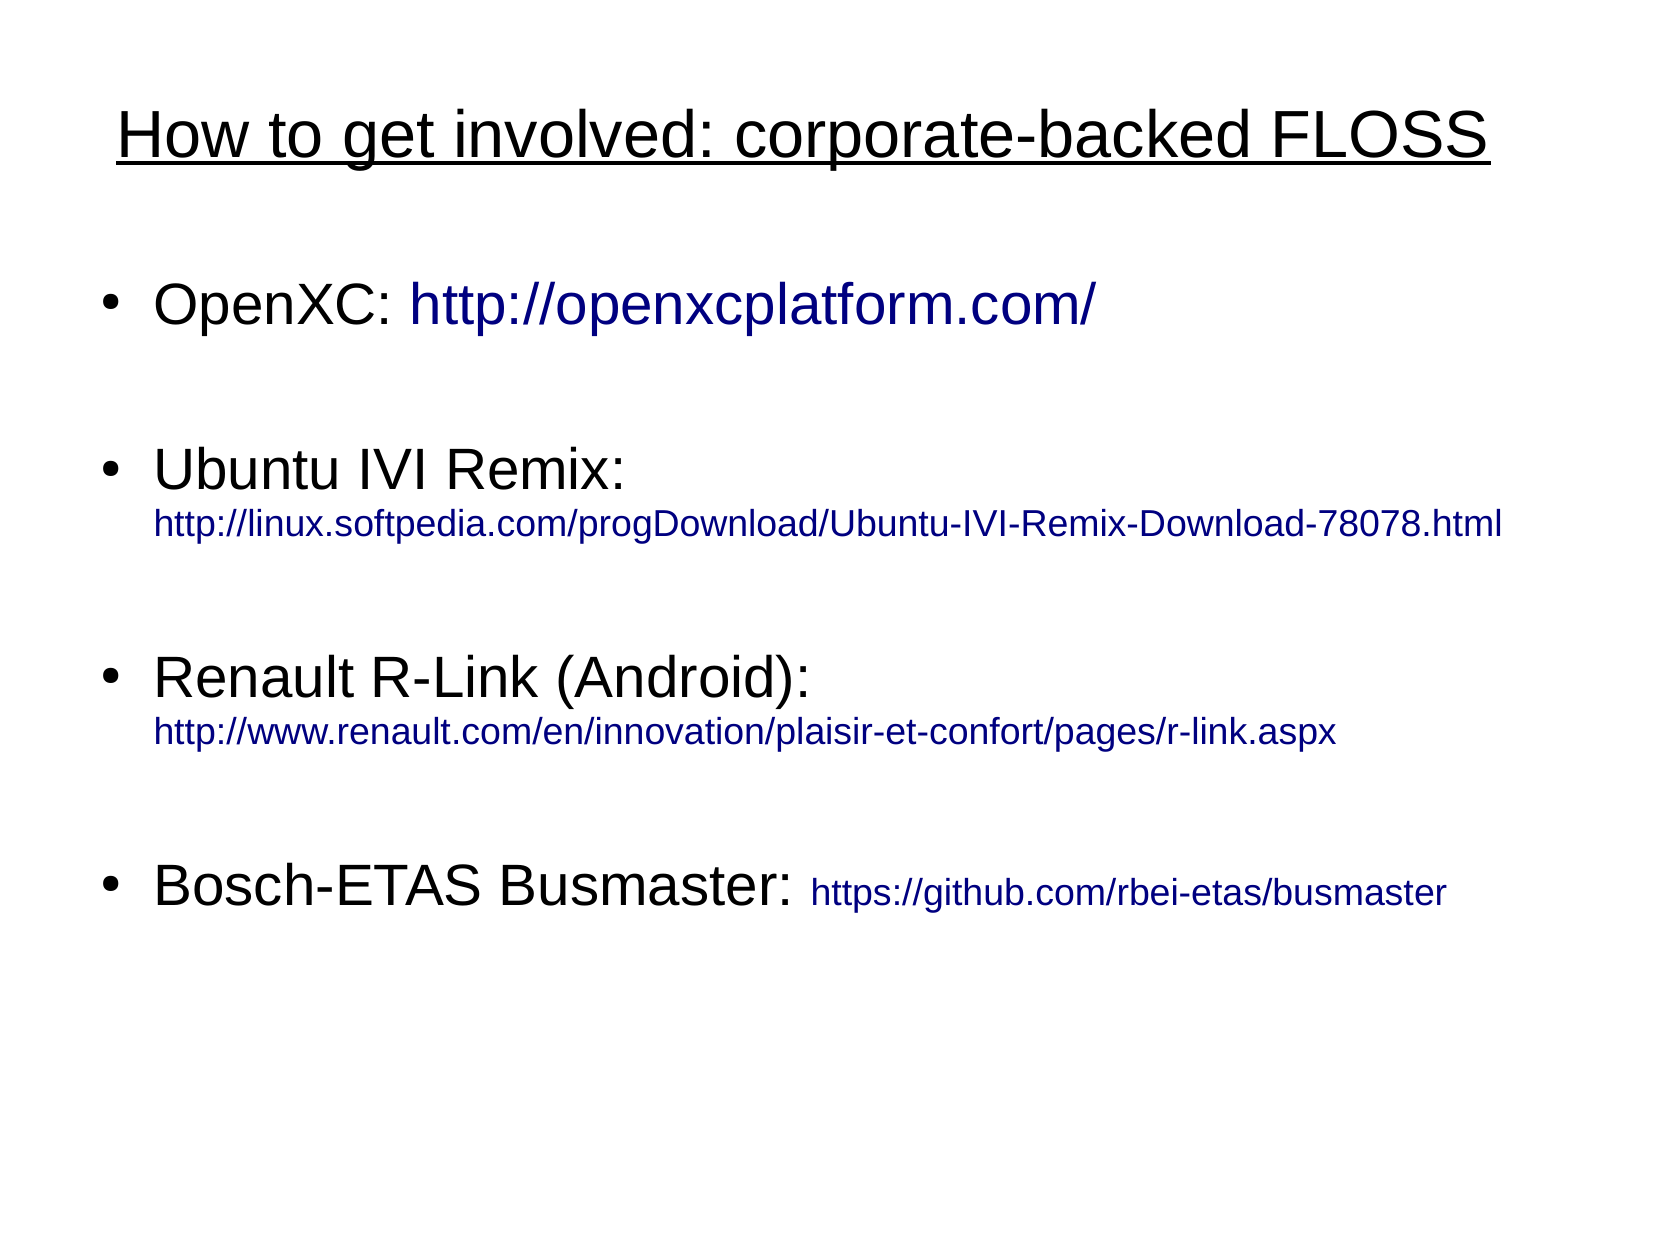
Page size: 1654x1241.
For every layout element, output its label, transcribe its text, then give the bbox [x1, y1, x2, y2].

list OpenXC: http://openxcplatform.com/ Ubuntu IVI Remix: http://linux.softpedia.com/progDownload/Ubuntu-IVI-Remix-Download-78078.html Renault R-Link (Android): http://www.renault.com/en/innovation/plaisir-et-confort/pages/r-link.aspx Bosch-ETAS Busmaster: https://github.com/rbei-etas/busmaster [82, 271, 1571, 1090]
title How to get involved: corporate-backed FLOSS [59, 30, 1548, 238]
title [6, 341, 1496, 549]
